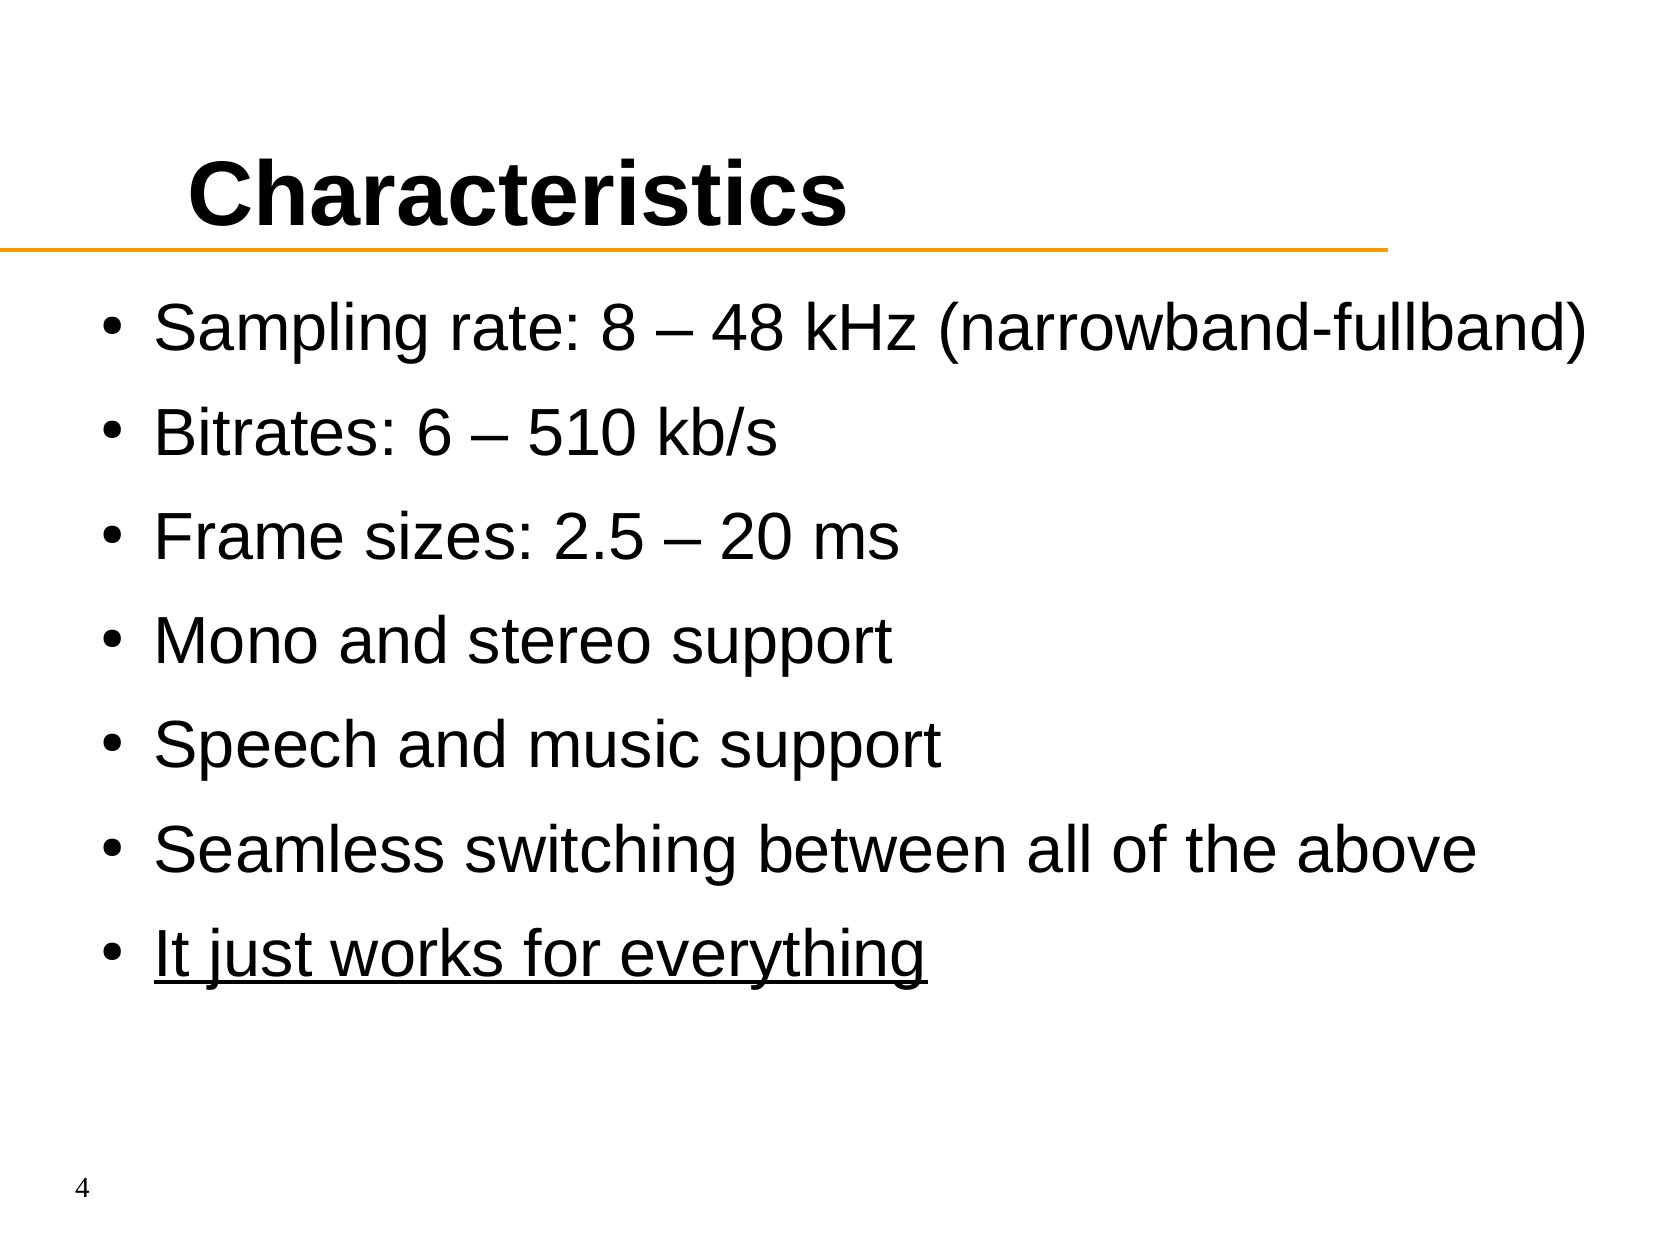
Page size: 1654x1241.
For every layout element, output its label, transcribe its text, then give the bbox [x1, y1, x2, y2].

title Characteristics [187, 52, 1571, 245]
list Sampling rate: 8 – 48 kHz (narrowband-fullband) Bitrates: 6 – 510 kb/s Frame sizes: 2.5 – 20 ms Mono and stereo support Speech and music support Seamless switching between all of the above It just works for everything [82, 290, 1613, 1094]
